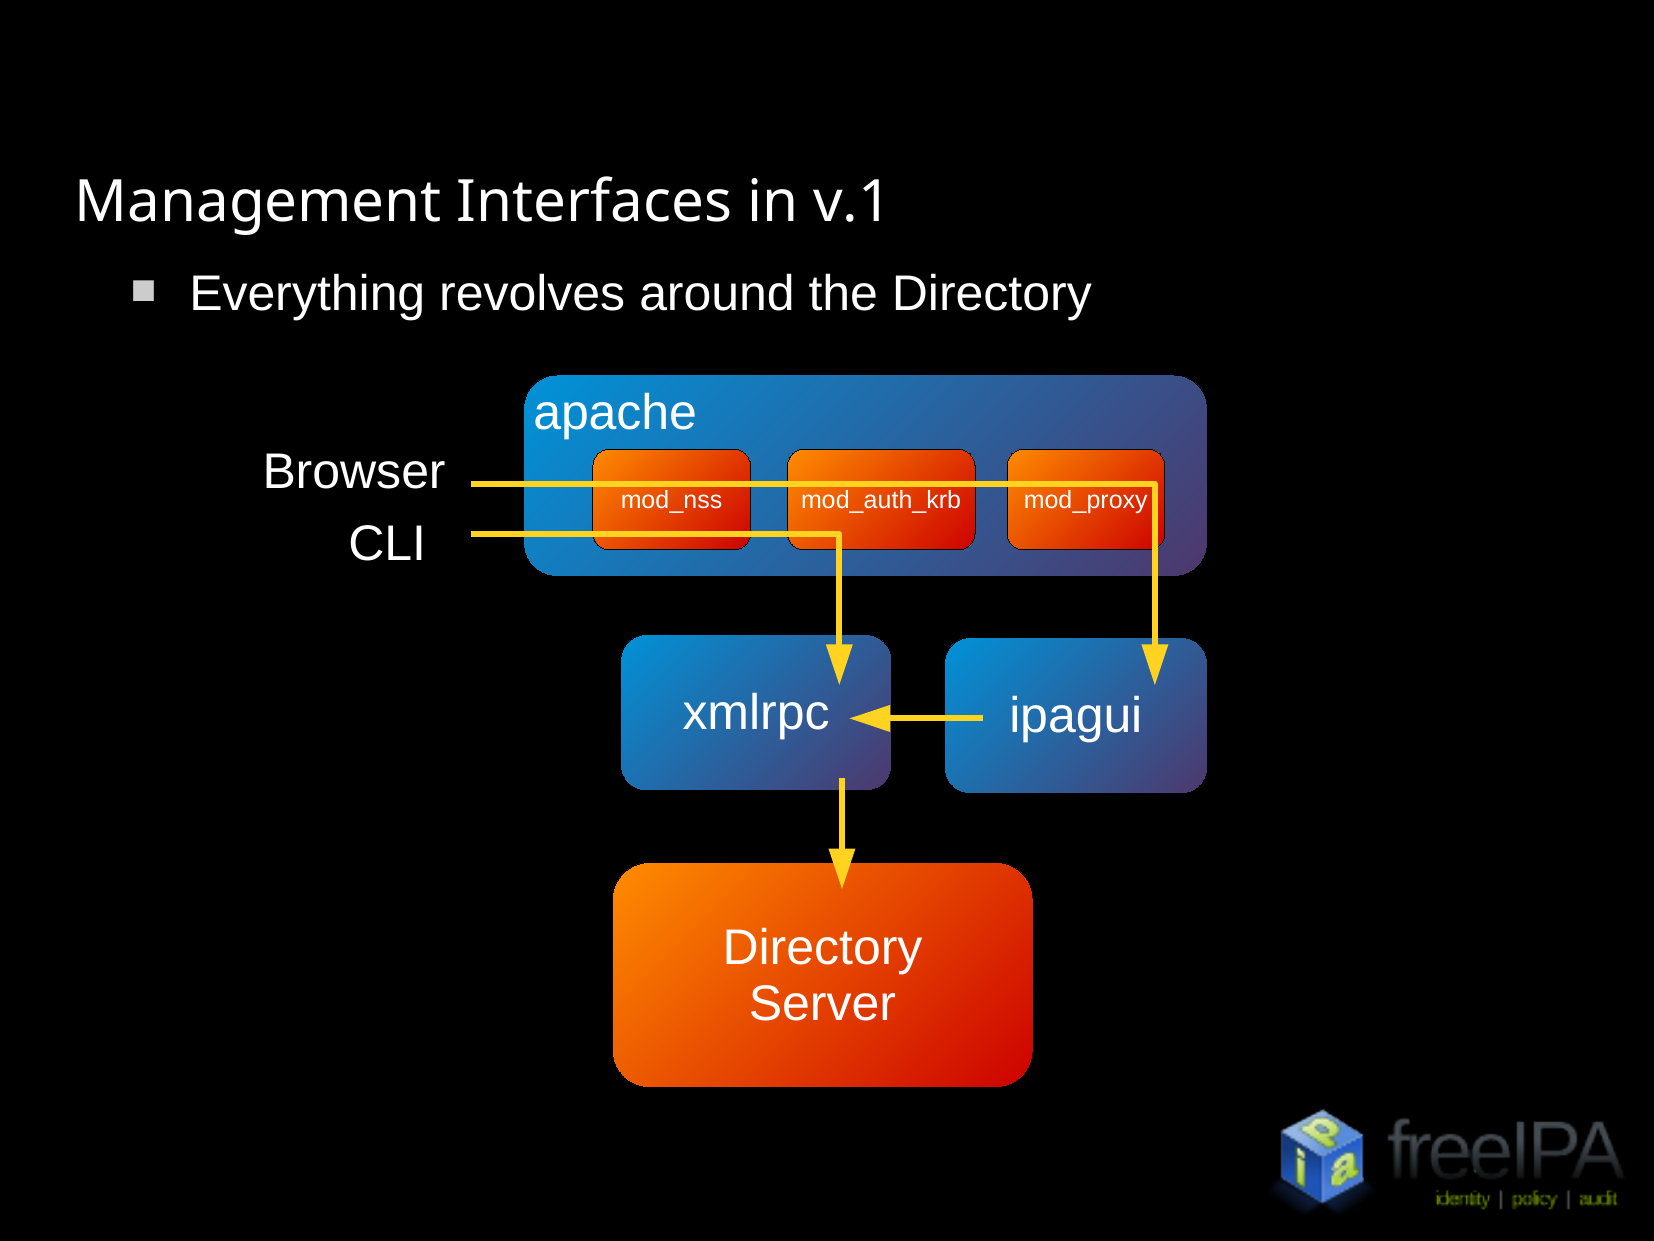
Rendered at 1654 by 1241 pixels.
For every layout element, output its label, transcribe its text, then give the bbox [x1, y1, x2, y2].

picture [1269, 1105, 1634, 1220]
text_box ipagui [944, 637, 1208, 794]
text_box apache [523, 374, 1208, 577]
text_box xmlrpc [620, 634, 892, 791]
list Everything revolves around the Directory [77, 264, 1500, 979]
text_box mod_nss [592, 449, 751, 550]
text_box Directory Server [612, 862, 1034, 1088]
title Management Interfaces in v.1 [74, 95, 1506, 303]
text_box CLI [348, 515, 479, 618]
text_box mod_auth_krb [787, 449, 976, 550]
text_box mod_proxy [1007, 449, 1165, 550]
text_box Browser [262, 443, 451, 506]
